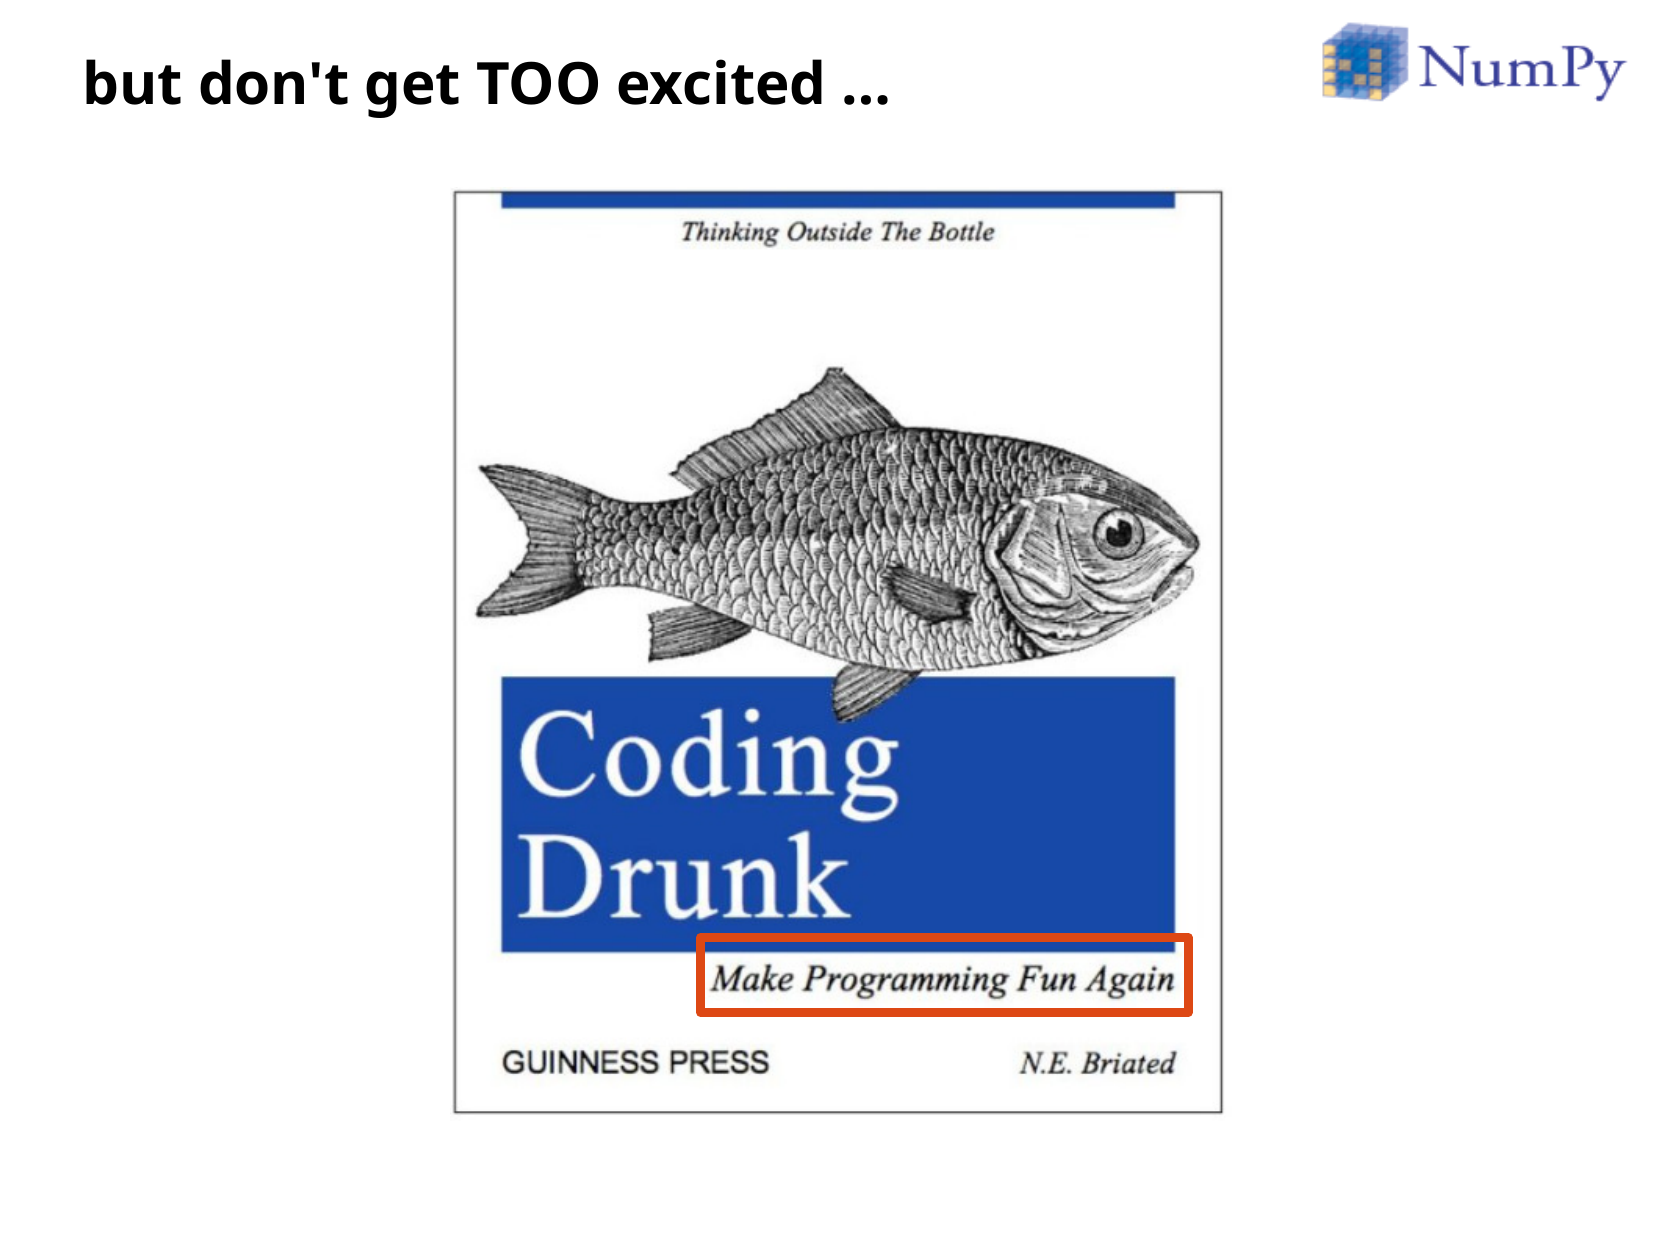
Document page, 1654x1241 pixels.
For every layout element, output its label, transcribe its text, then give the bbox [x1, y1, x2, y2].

title but don't get TOO excited … [82, 0, 1571, 179]
picture [1302, 13, 1635, 113]
picture [450, 187, 1232, 1121]
